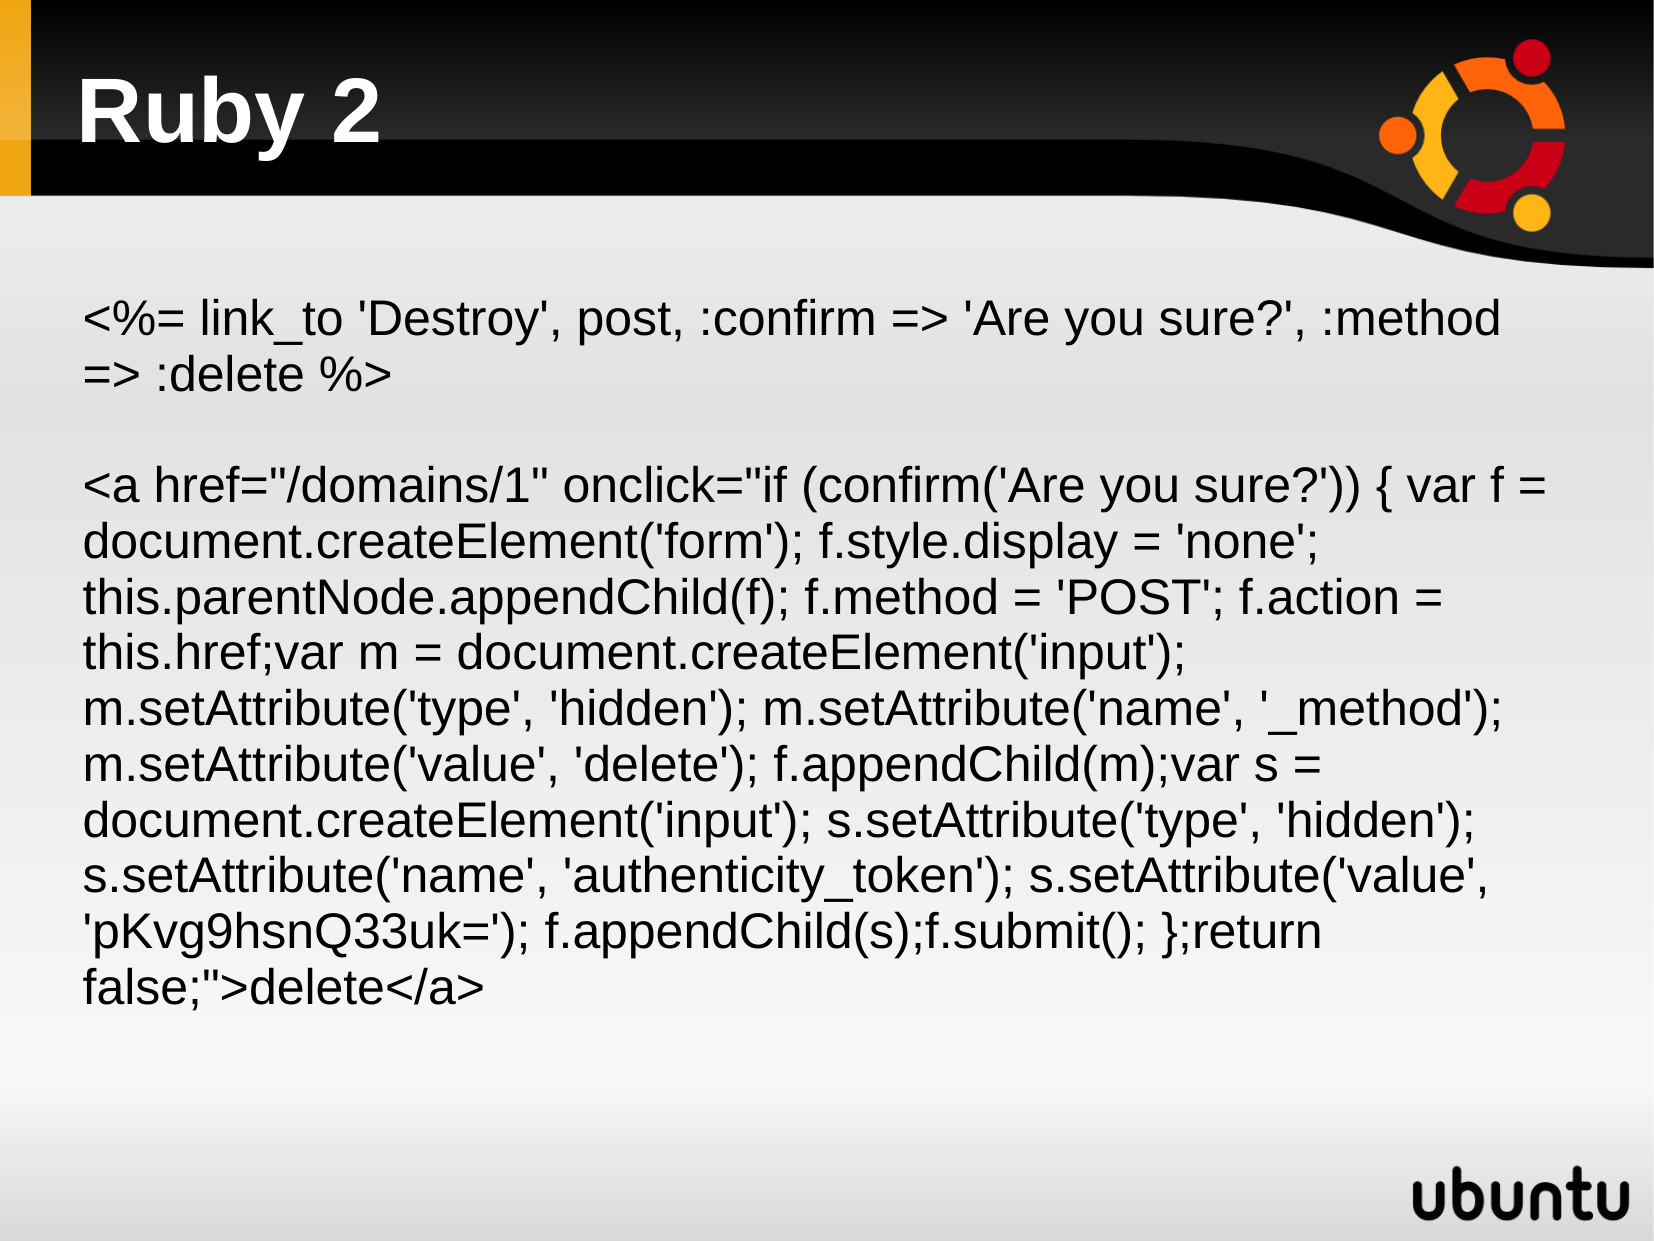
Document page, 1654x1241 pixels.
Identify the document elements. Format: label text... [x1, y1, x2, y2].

title Ruby 2 [76, 14, 1565, 207]
list <%= link_to 'Destroy', post, :confirm => 'Are you sure?', :method => :delete %> <a href="/domains/1" onclick="if (confirm('Are you sure?')) { var f = document.createElement('form'); f.style.display = 'none'; this.parentNode.appendChild(f); f.method = 'POST'; f.action = this.href;var m = document.createElement('input'); m.setAttribute('type', 'hidden'); m.setAttribute('name', '_method'); m.setAttribute('value', 'delete'); f.appendChild(m);var s = document.createElement('input'); s.setAttribute('type', 'hidden'); s.setAttribute('name', 'authenticity_token'); s.setAttribute('value', 'pKvg9hsnQ33uk='); f.appendChild(s);f.submit(); };return false;">delete</a> [82, 290, 1571, 1094]
picture [0, 0, 1654, 1241]
